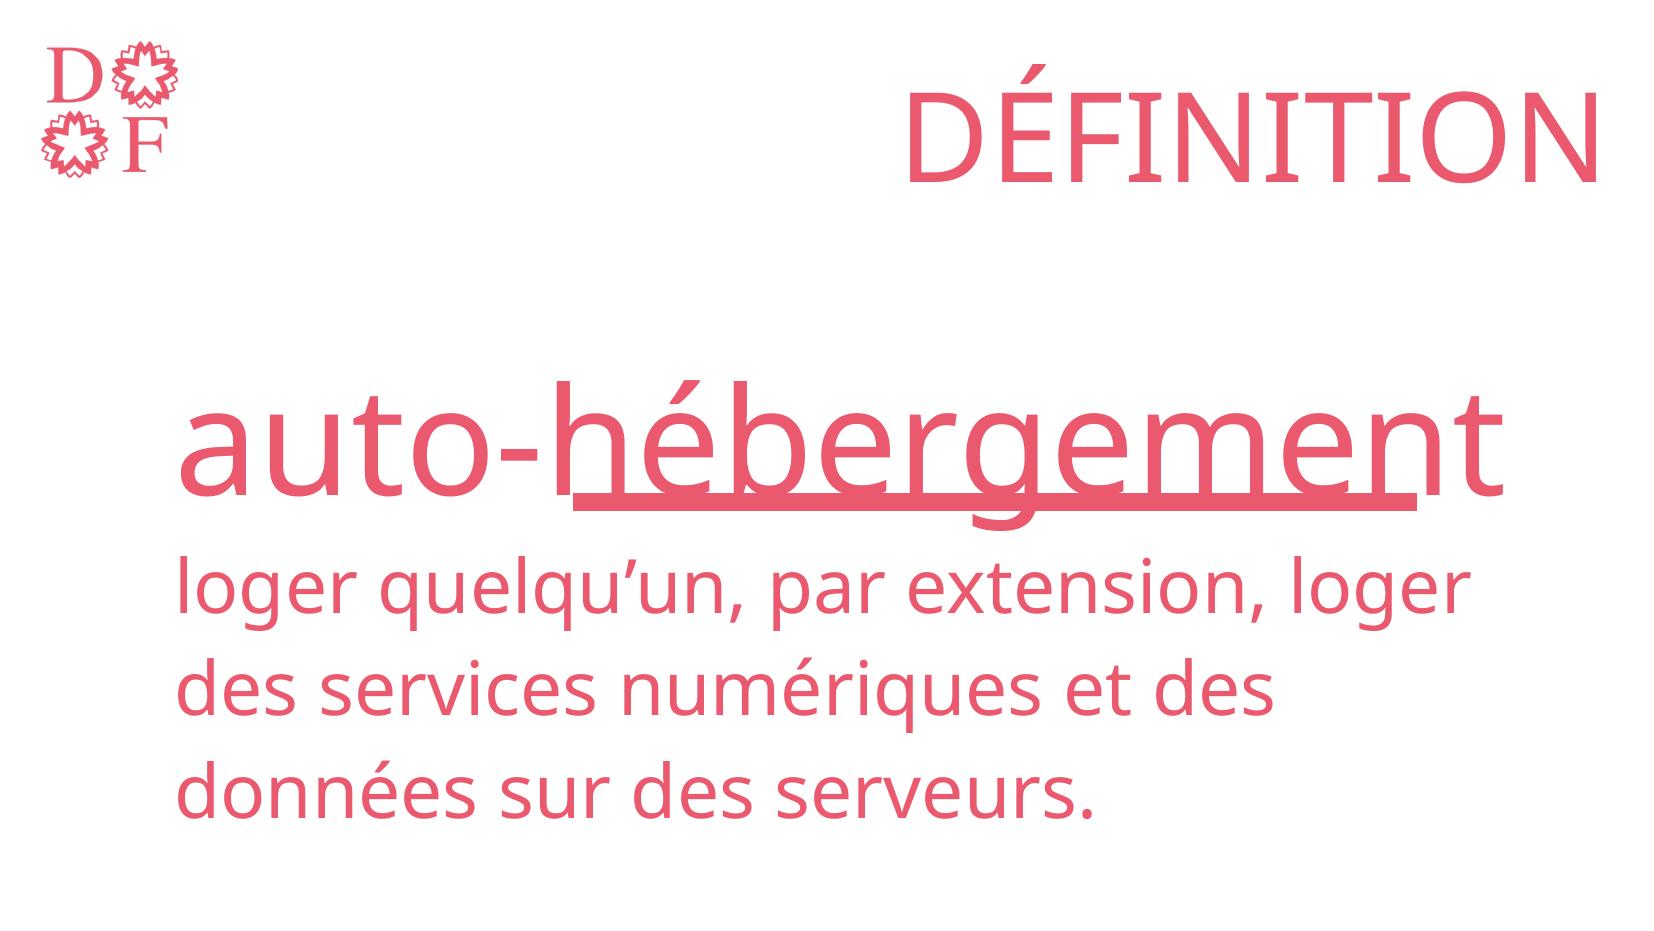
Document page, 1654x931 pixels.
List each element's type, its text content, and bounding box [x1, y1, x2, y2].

text_box auto-hébergement [159, 328, 1565, 502]
text_box DÉFINITION [147, 41, 1625, 189]
picture [41, 41, 178, 178]
text_box loger quelqu’un, par extension, loger des services numériques et des données sur des serveurs. [159, 526, 1489, 779]
